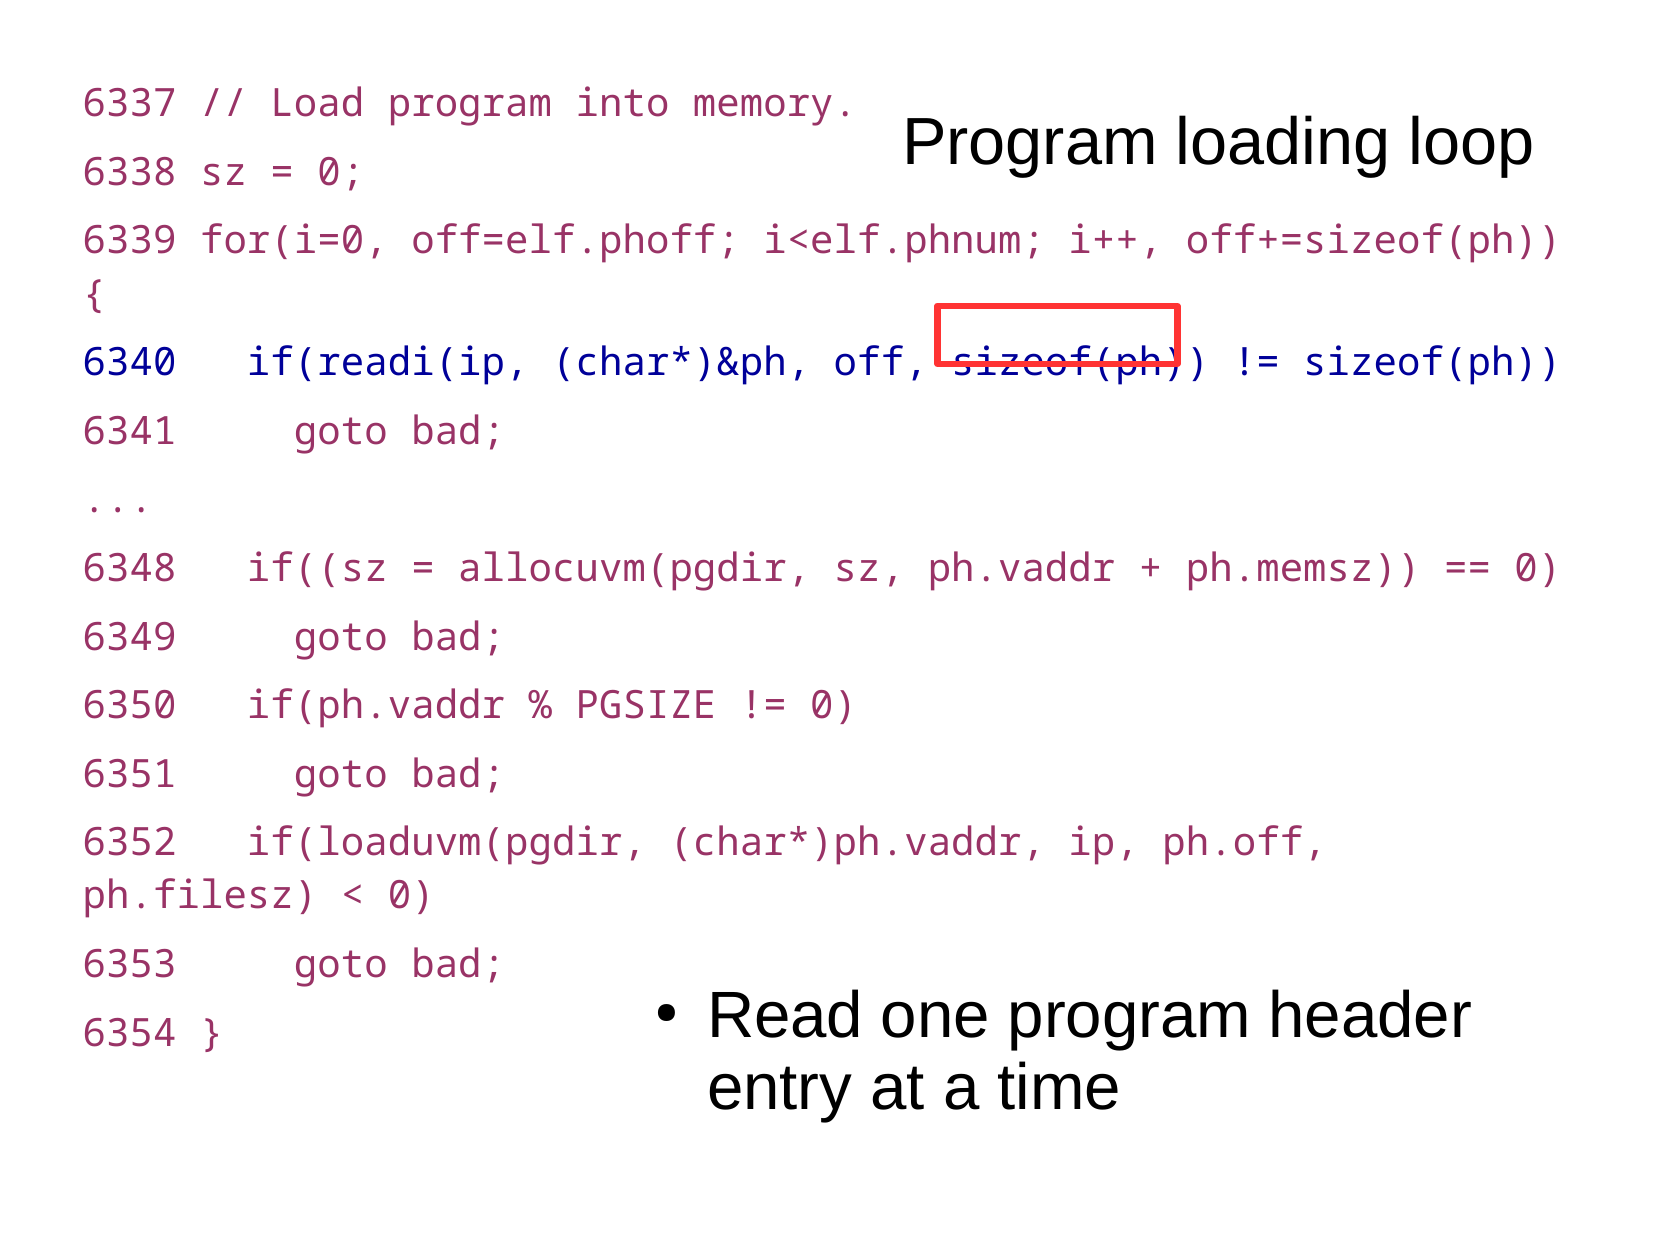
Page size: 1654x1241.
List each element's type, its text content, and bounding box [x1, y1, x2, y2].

title Program loading loop [825, 37, 1613, 245]
list 6337 // Load program into memory. 6338 sz = 0; 6339 for(i=0, off=elf.phoff; i<elf.phnum; i++, off+=sizeof(ph)){ 6340 if(readi(ip, (char*)&ph, off, sizeof(ph)) != sizeof(ph)) 6341 goto bad; ... 6348 if((sz = allocuvm(pgdir, sz, ph.vaddr + ph.memsz)) == 0) 6349 goto bad; 6350 if(ph.vaddr % PGSIZE != 0) 6351 goto bad; 6352 if(loaduvm(pgdir, (char*)ph.vaddr, ip, ph.off, ph.filesz) < 0) 6353 goto bad; 6354 } [82, 75, 1571, 1163]
list Read one program header entry at a time [637, 978, 1530, 1126]
